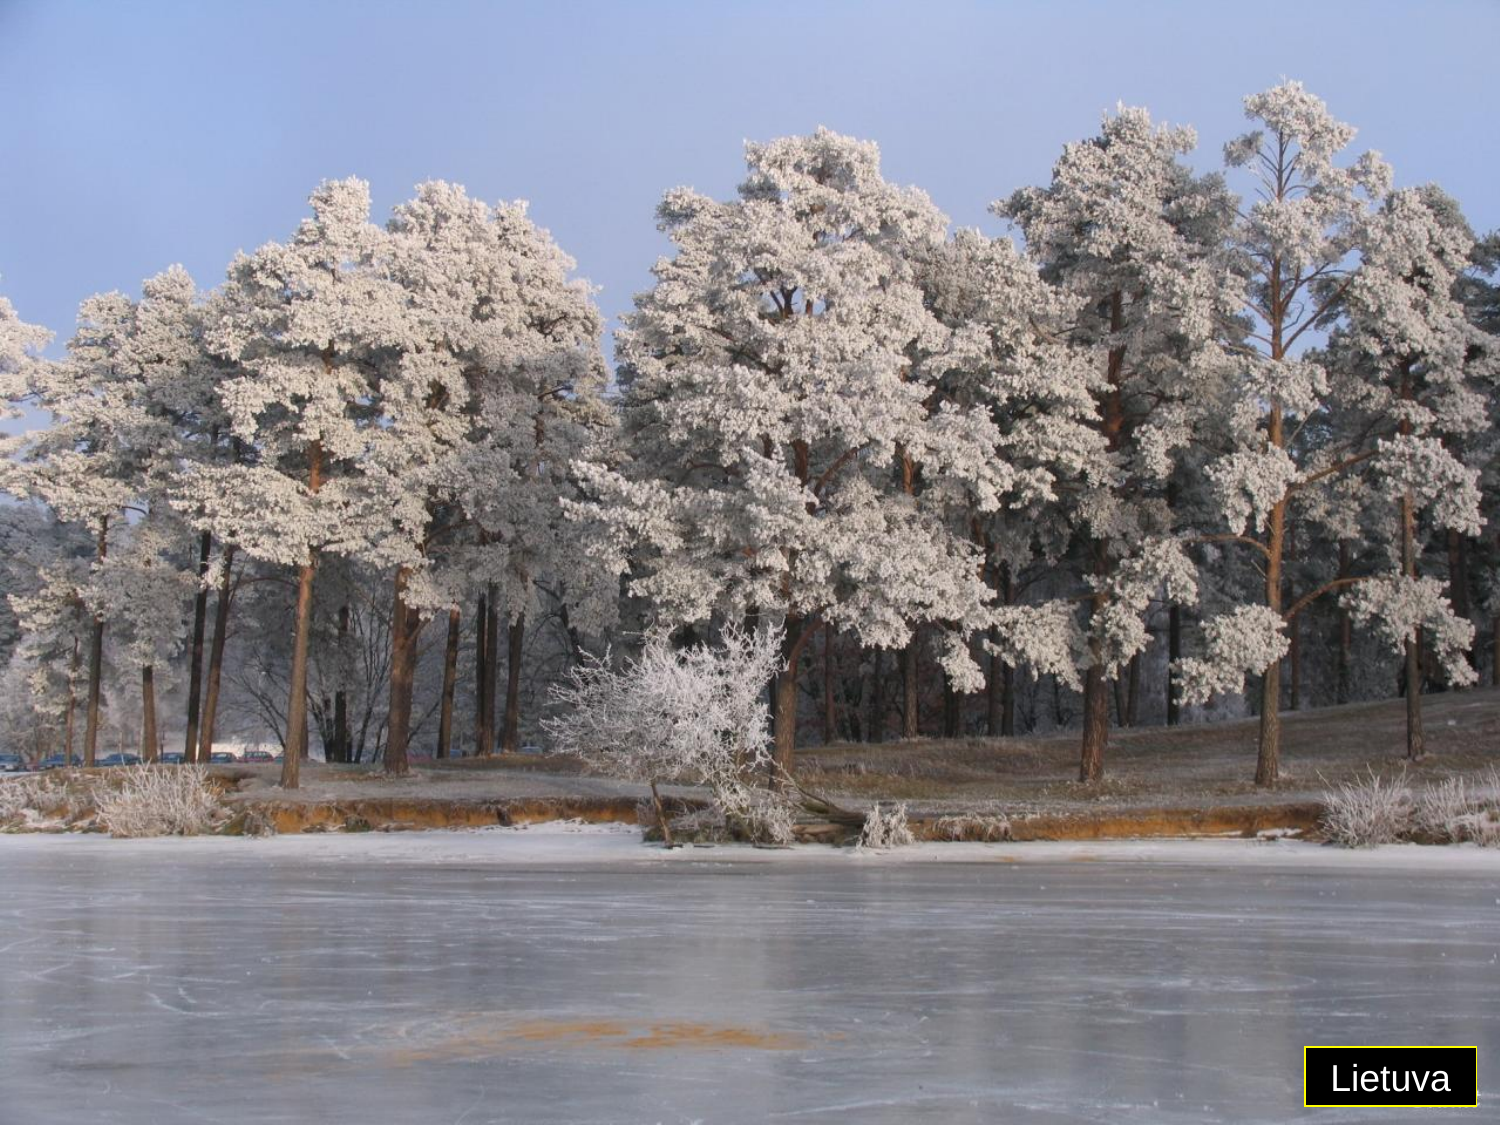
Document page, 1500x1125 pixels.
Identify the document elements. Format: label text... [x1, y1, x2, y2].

text_box Lietuva [1305, 1047, 1476, 1106]
picture [0, 0, 1500, 1125]
